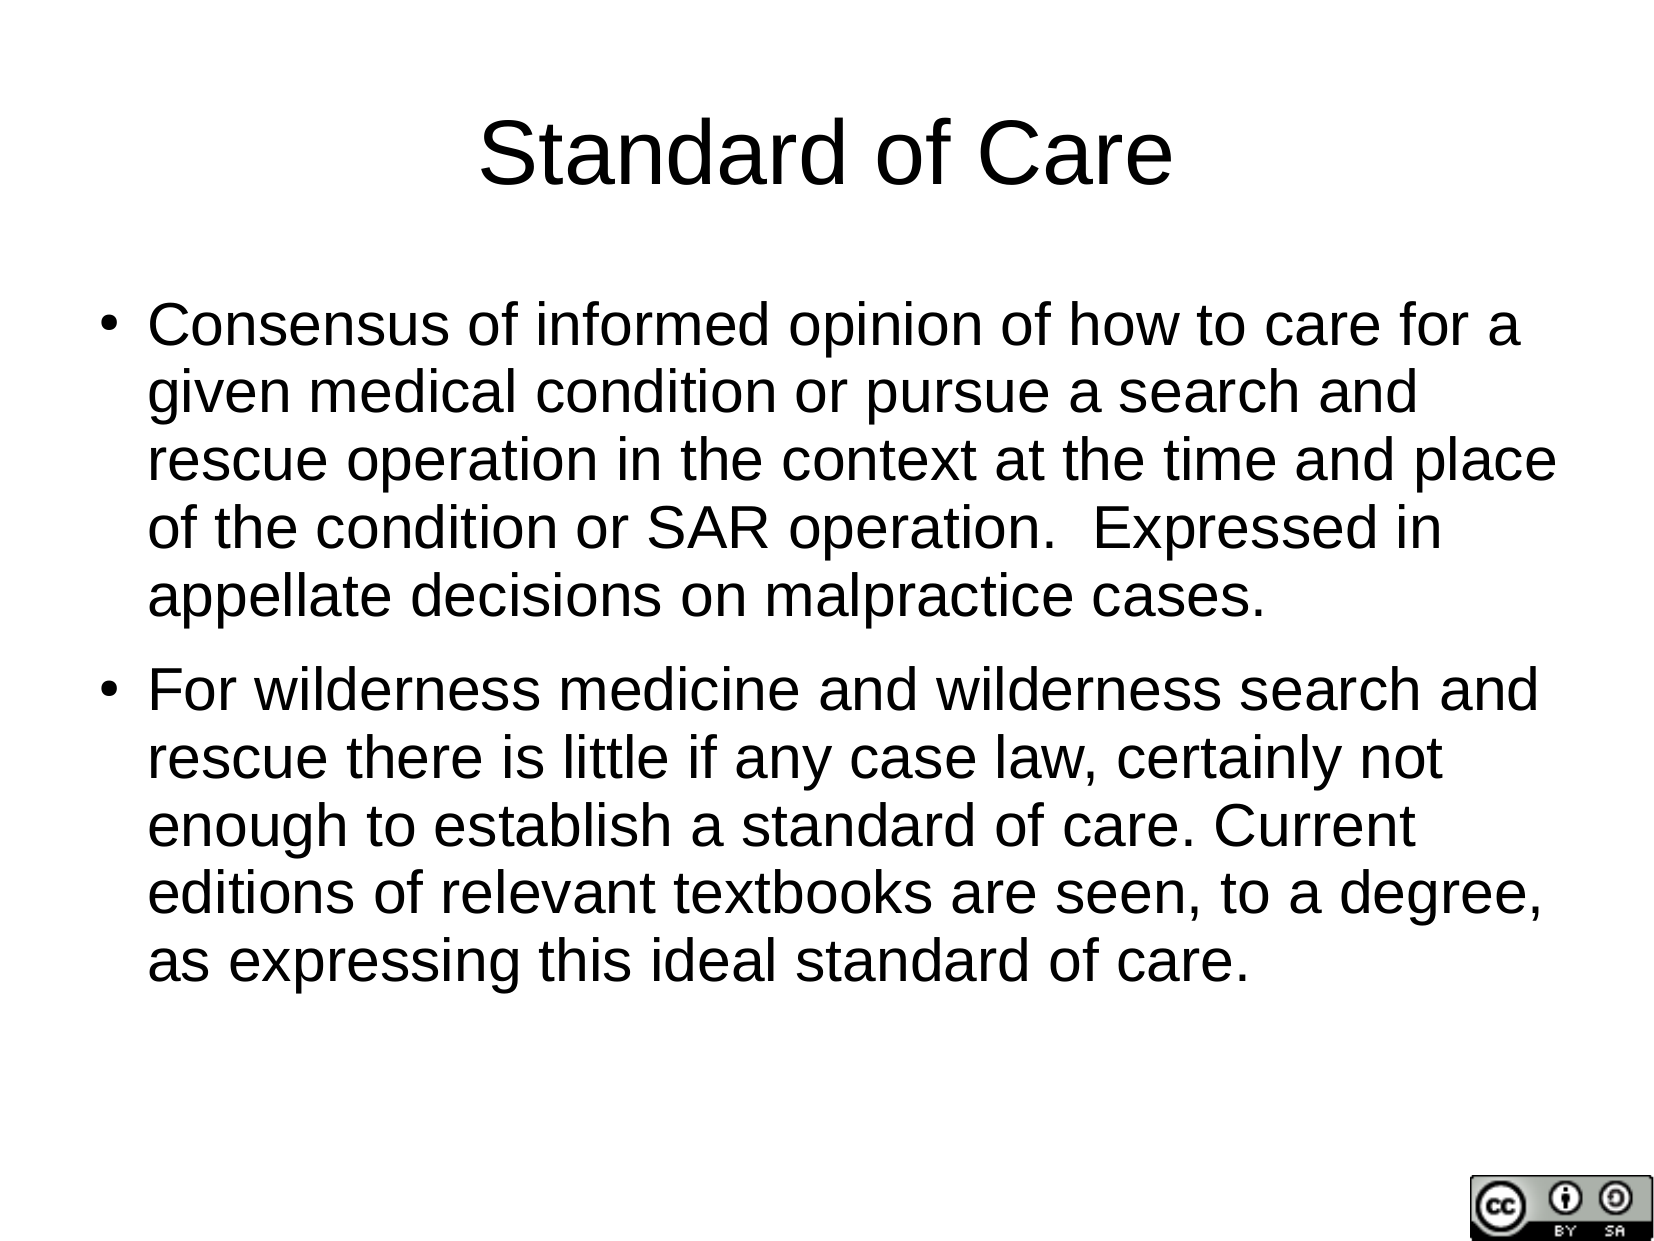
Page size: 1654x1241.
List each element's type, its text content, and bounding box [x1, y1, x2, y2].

title Standard of Care [82, 49, 1571, 257]
picture [1470, 1175, 1654, 1241]
list Consensus of informed opinion of how to care for a given medical condition or pursue a search and rescue operation in the context at the time and place of the condition or SAR operation. Expressed in appellate decisions on malpractice cases. For wilderness medicine and wilderness search and rescue there is little if any case law, certainly not enough to establish a standard of care. Current editions of relevant textbooks are seen, to a degree, as expressing this ideal standard of care. [82, 290, 1571, 1010]
